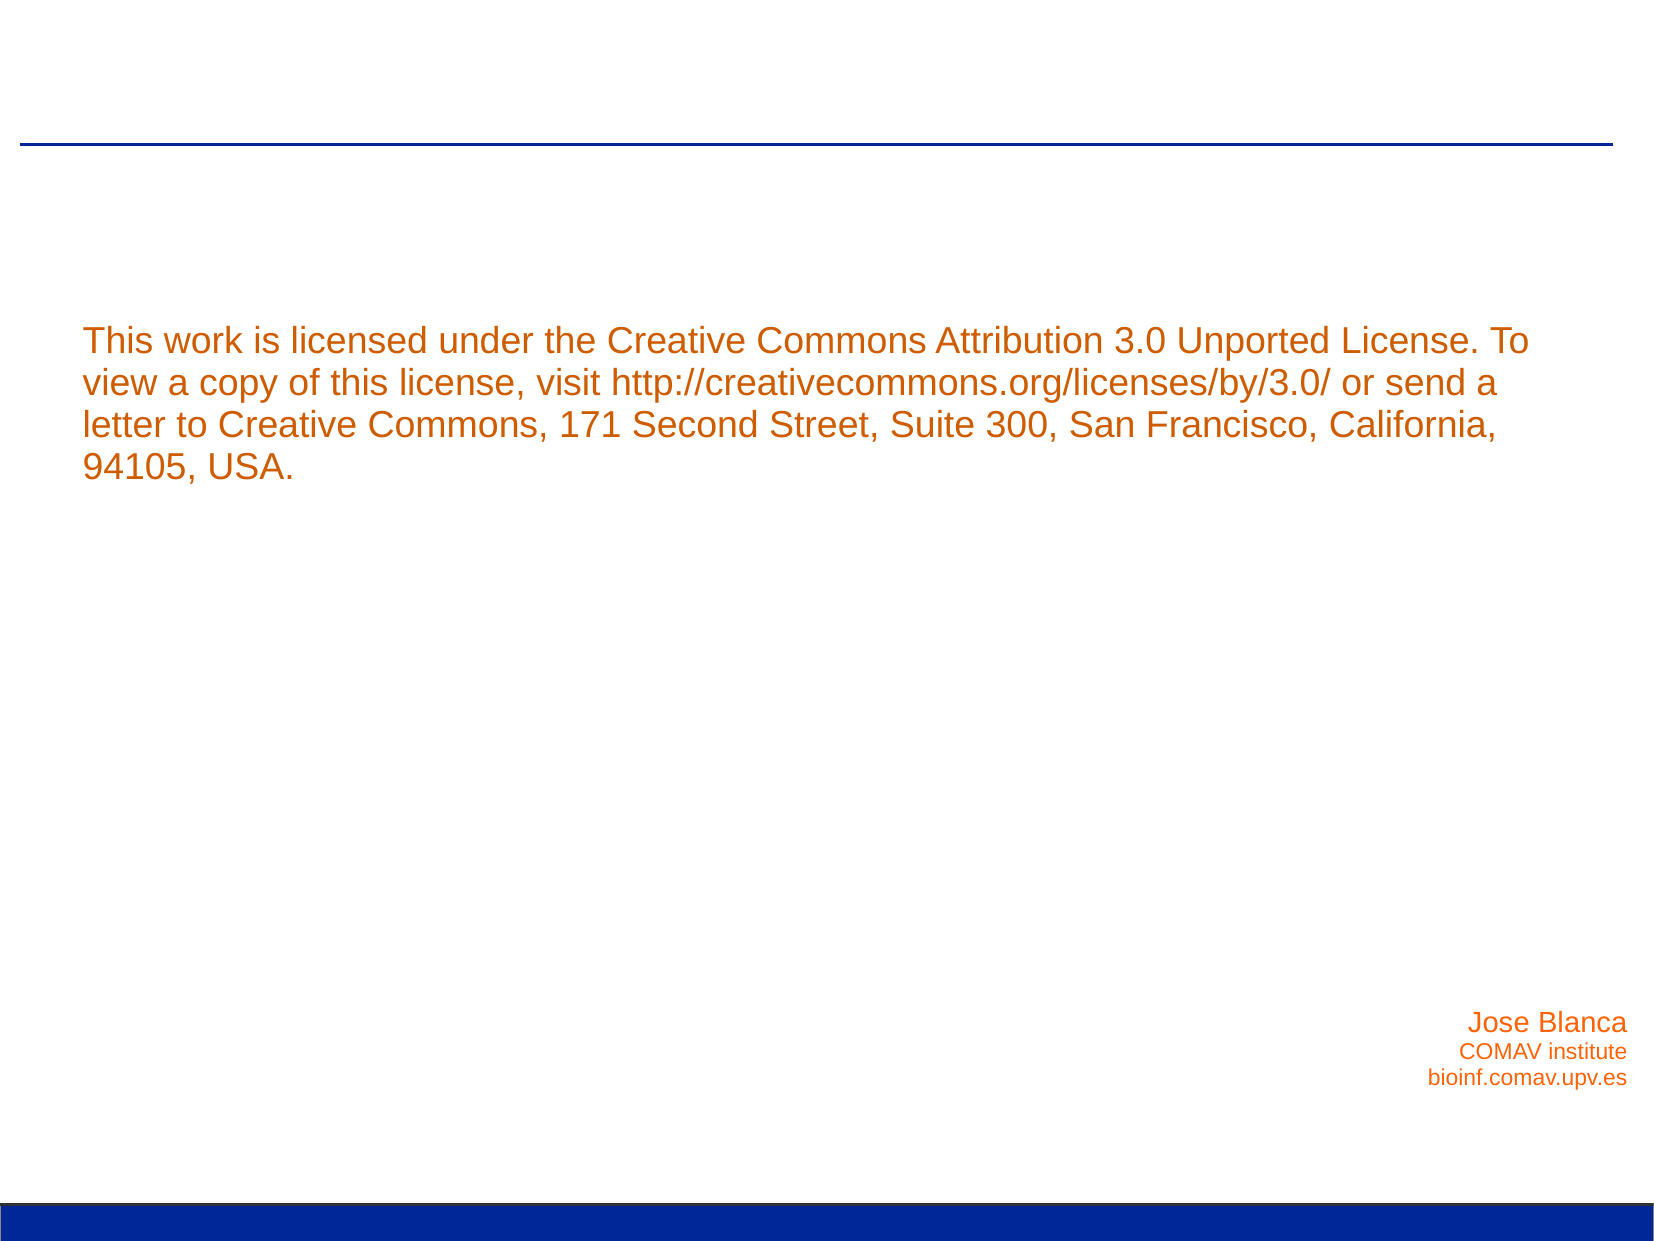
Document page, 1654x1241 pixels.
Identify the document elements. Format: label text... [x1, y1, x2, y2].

text_box Jose Blanca COMAV institute bioinf.comav.upv.es [1413, 998, 1643, 1099]
list This work is licensed under the Creative Commons Attribution 3.0 Unported License. To view a copy of this license, visit http://creativecommons.org/licenses/by/3.0/ or send a letter to Creative Commons, 171 Second Street, Suite 300, San Francisco, California, 94105, USA. [82, 319, 1571, 1139]
